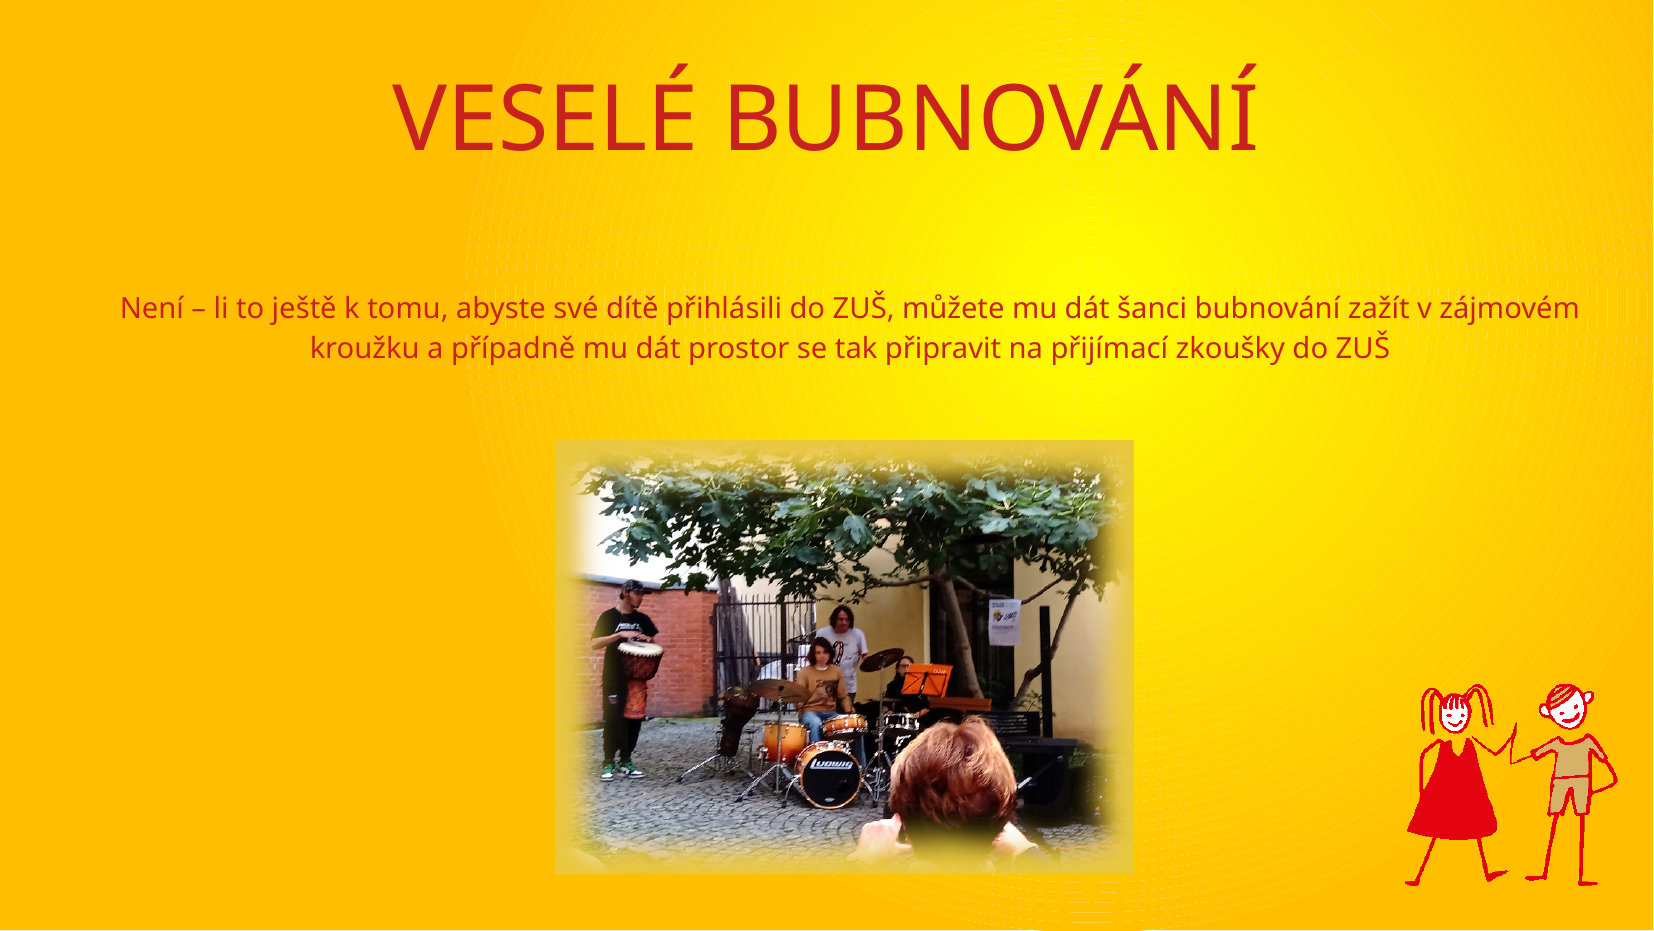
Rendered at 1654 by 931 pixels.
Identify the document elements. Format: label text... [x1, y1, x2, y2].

picture [555, 440, 1134, 875]
title VESELÉ BUBNOVÁNÍ [82, 37, 1571, 193]
picture [1405, 684, 1618, 886]
subtitle Není – li to ještě k tomu, abyste své dítě přihlásili do ZUŠ, můžete mu dát šanci bubnování zažít v zájmovém kroužku a případně mu dát prostor se tak připravit na přijímací zkoušky do ZUŠ [106, 217, 1595, 438]
